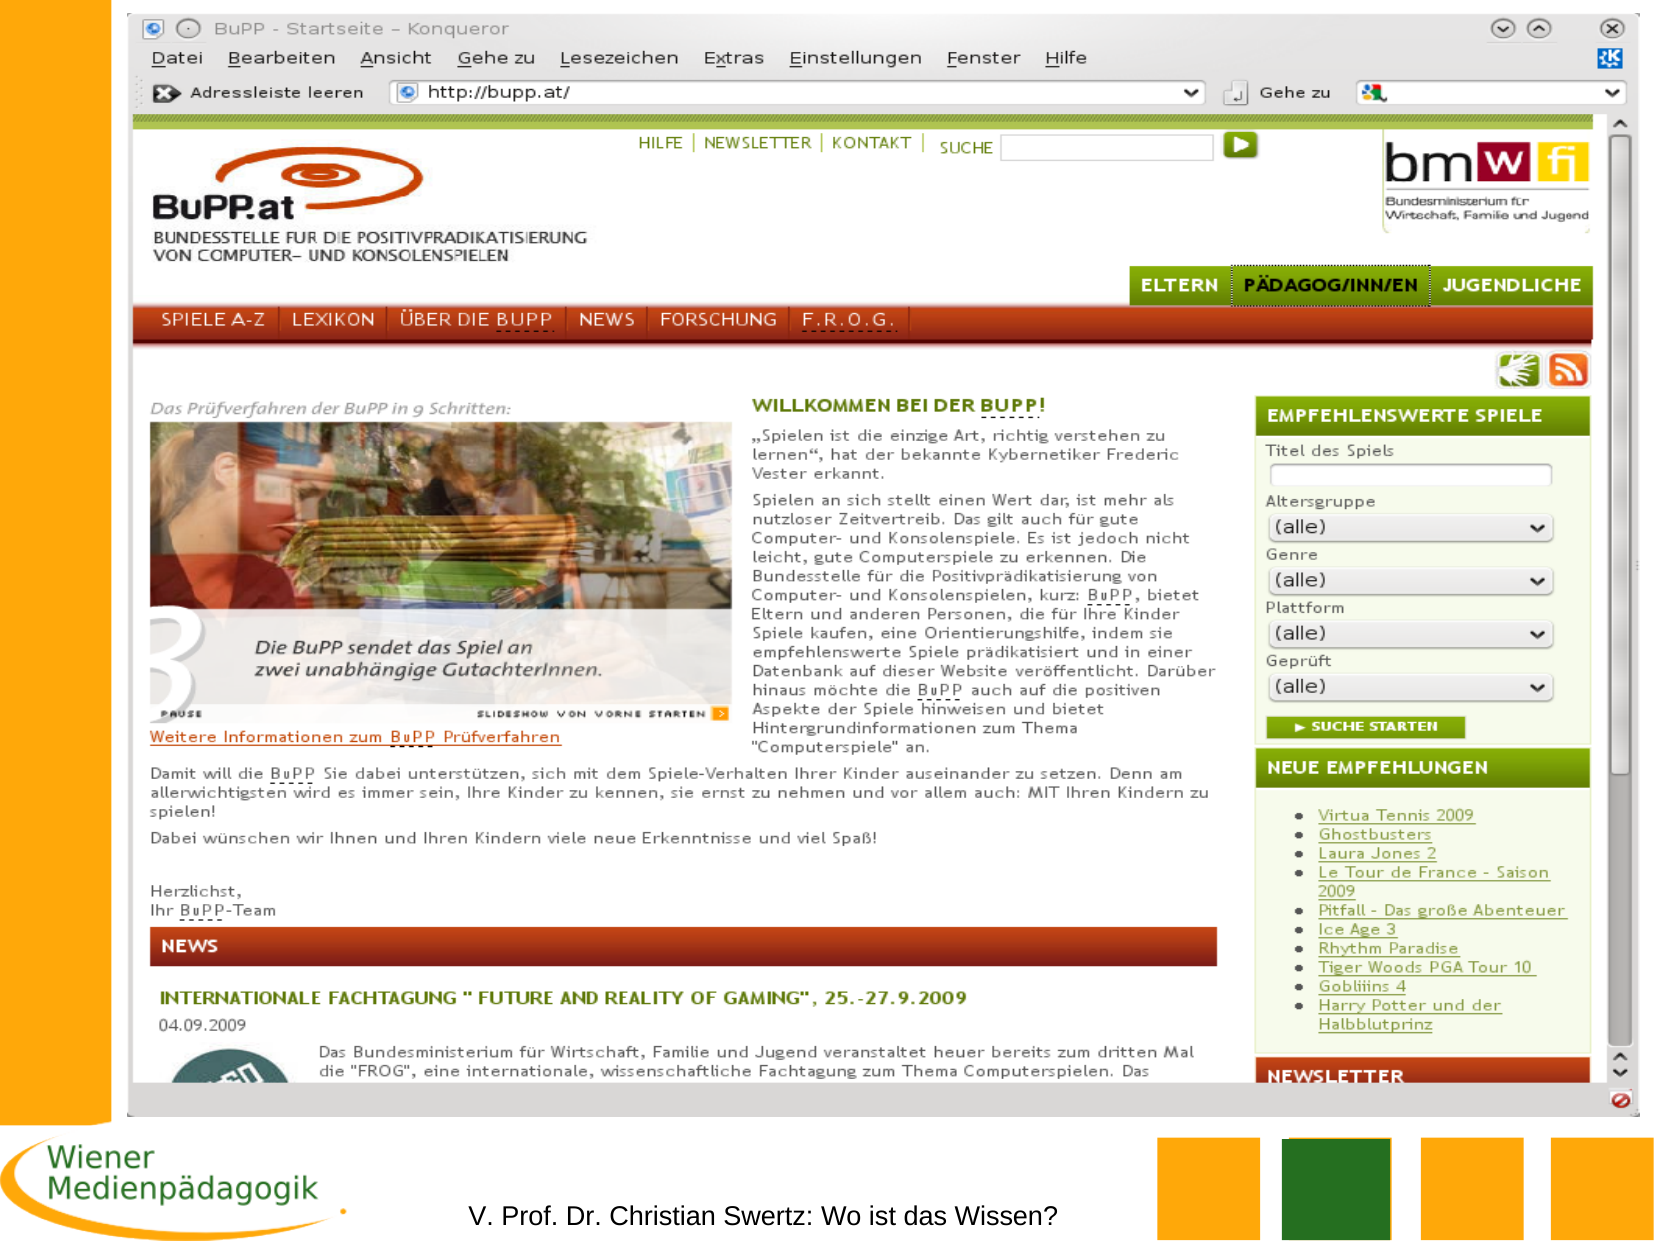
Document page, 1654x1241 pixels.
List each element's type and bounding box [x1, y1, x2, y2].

picture [0, 13, 1640, 1241]
text_box [1281, 1139, 1391, 1241]
